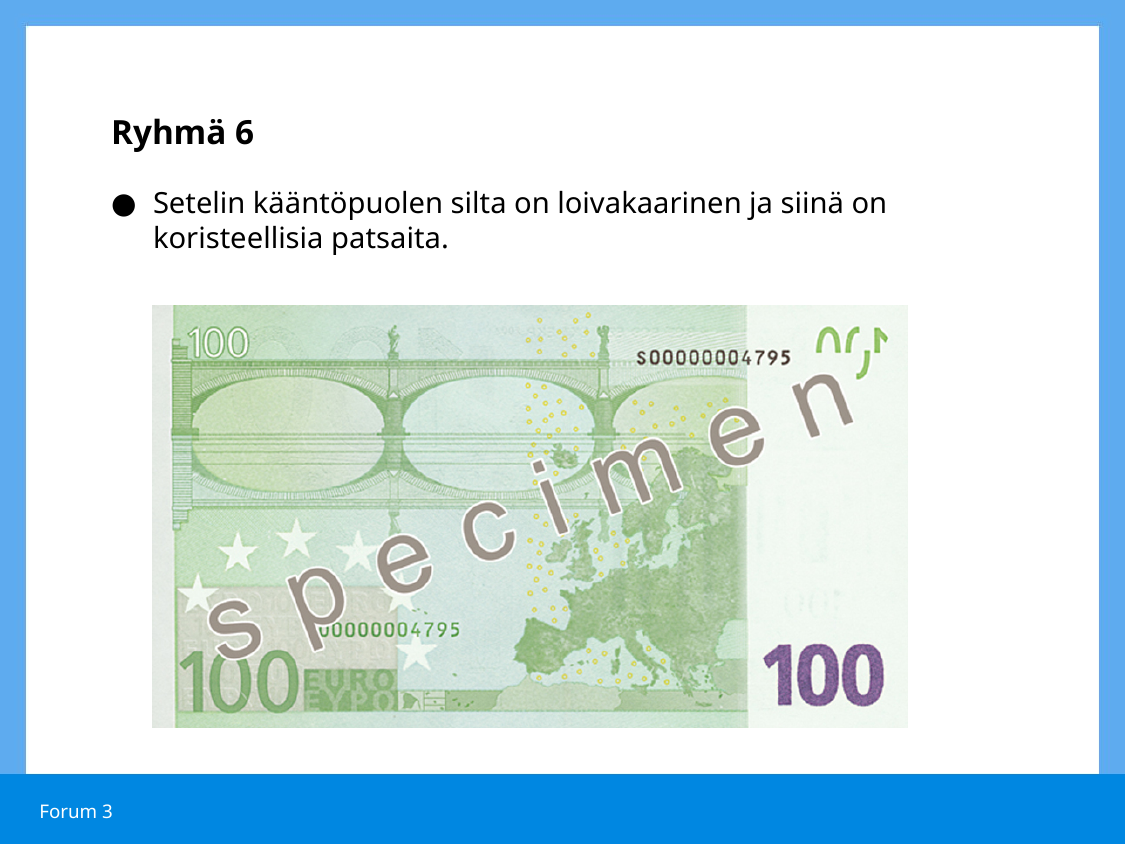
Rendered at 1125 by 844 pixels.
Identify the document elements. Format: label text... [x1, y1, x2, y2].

picture [0, 0, 1125, 844]
list Ryhmä 6 Setelin kääntöpuolen silta on loivakaarinen ja siinä on koristeellisia patsaita. [85, 99, 975, 254]
